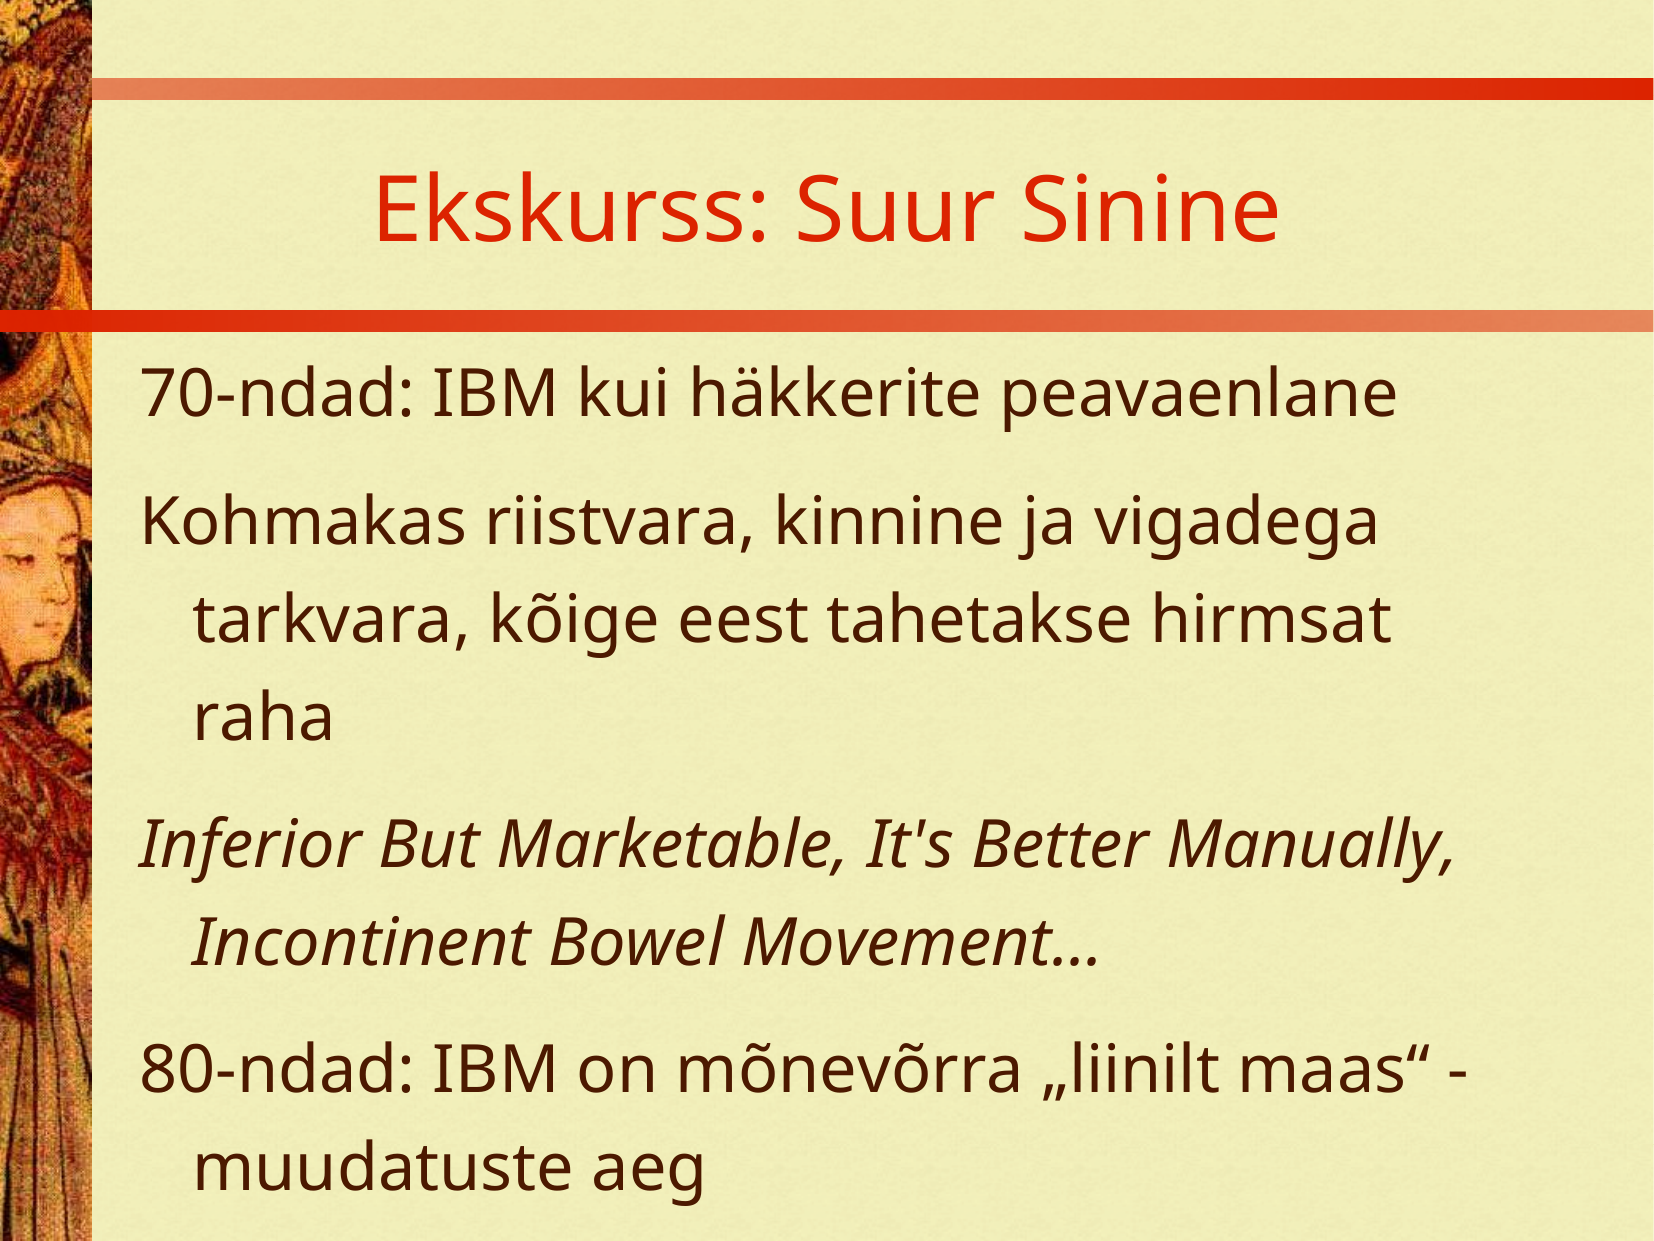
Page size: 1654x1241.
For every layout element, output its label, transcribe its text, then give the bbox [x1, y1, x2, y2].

picture [0, 332, 1654, 1241]
list 70-ndad: IBM kui häkkerite peavaenlane Kohmakas riistvara, kinnine ja vigadega tarkvara, kõige eest tahetakse hirmsat raha Inferior But Marketable, It's Better Manually, Incontinent Bowel Movement... 80-ndad: IBM on mõnevõrra „liinilt maas“ - muudatuste aeg 90-ndad: uus ja häkkerisõbralik suurfirma? Linuxi üks suuremaid toetajaid ärisfääris... [121, 344, 1534, 1127]
picture [0, 0, 1654, 310]
title Ekskurss: Suur Sinine [121, 102, 1534, 311]
